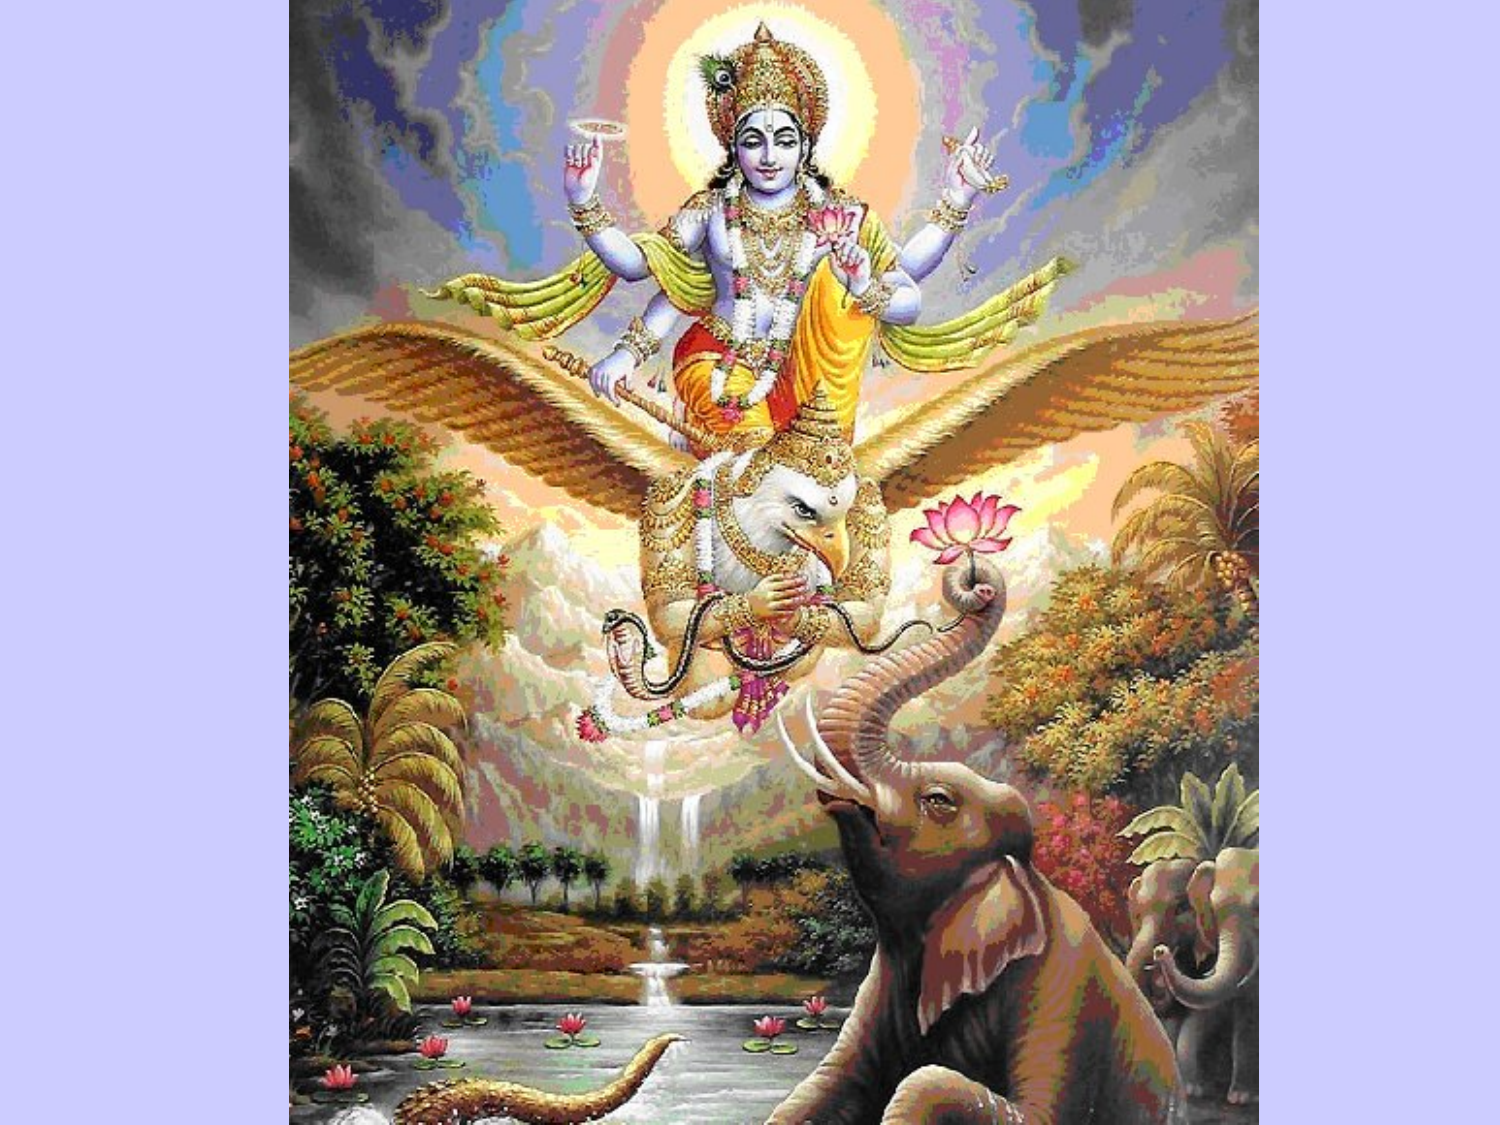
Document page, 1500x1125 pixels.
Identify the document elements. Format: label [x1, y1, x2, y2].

picture [289, 0, 1259, 1125]
